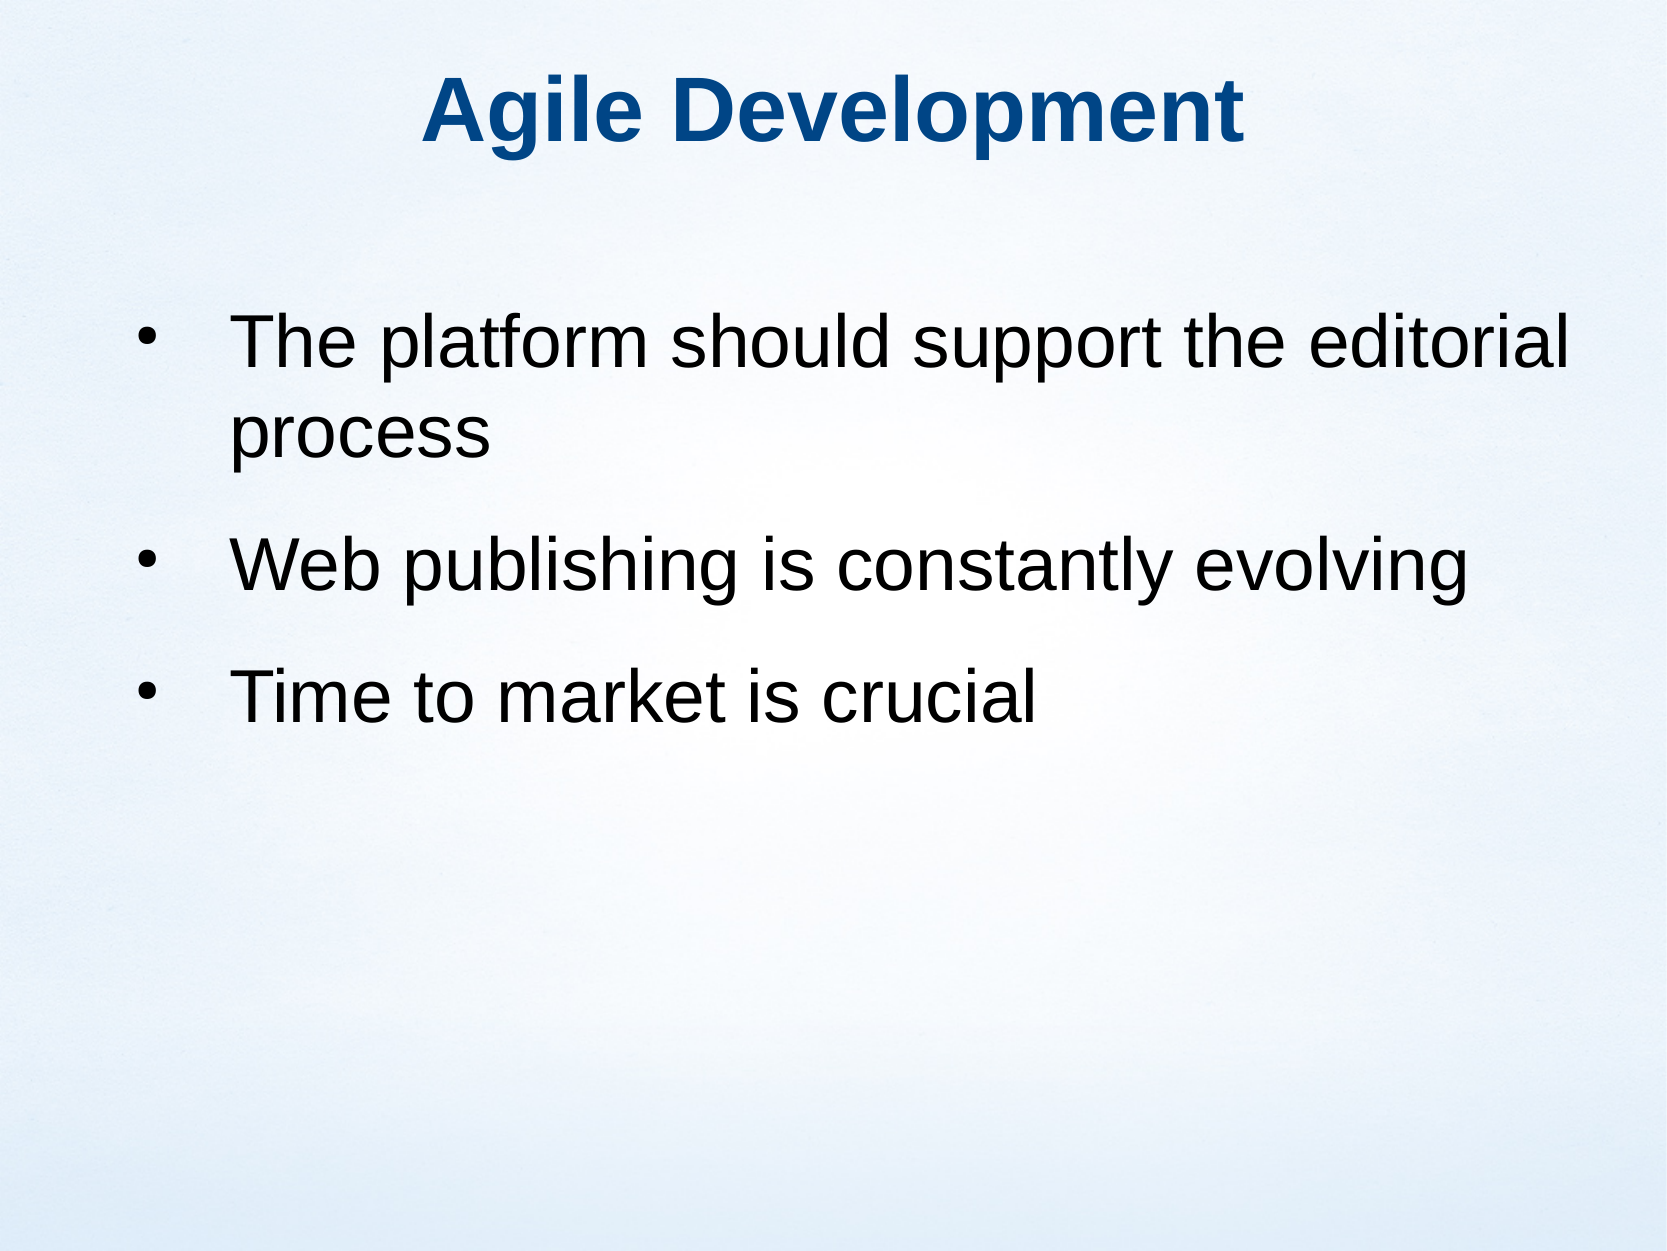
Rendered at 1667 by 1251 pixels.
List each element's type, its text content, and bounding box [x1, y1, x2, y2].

title Agile Development [83, 49, 1584, 259]
picture [0, 0, 1667, 1251]
list The platform should support the editorial process Web publishing is constantly evolving Time to market is crucial [83, 292, 1584, 739]
